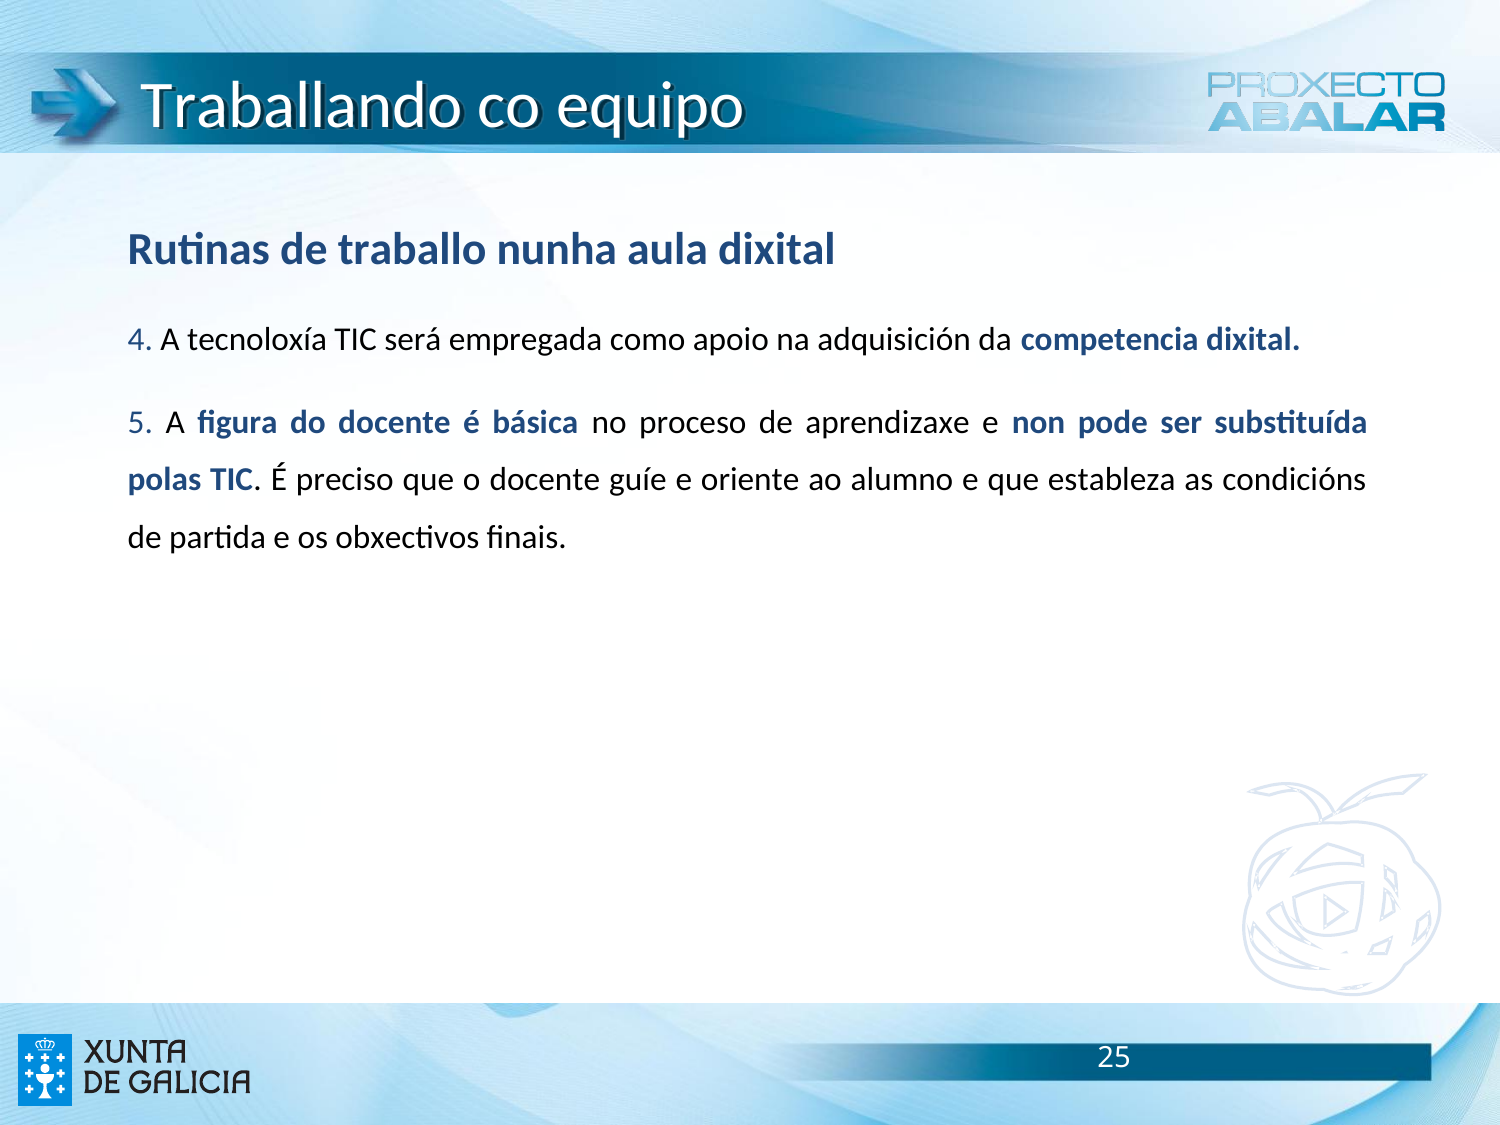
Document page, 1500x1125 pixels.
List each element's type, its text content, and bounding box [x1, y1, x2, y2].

text_box <número> [1082, 1031, 1433, 1092]
text_box Traballando co equipo [140, 60, 746, 141]
text_box Rutinas de traballo nunha aula dixital A tecnoloxía TIC será empregada como apoio na adquisición da competencia dixital. A figura do docente é básica no proceso de aprendizaxe e non pode ser substituída polas TIC. É preciso que o docente guíe e oriente ao alumno e que estableza as condicións de partida e os obxectivos finais. [113, 186, 1383, 564]
picture [0, 0, 1500, 1125]
text_box [1242, 773, 1442, 997]
